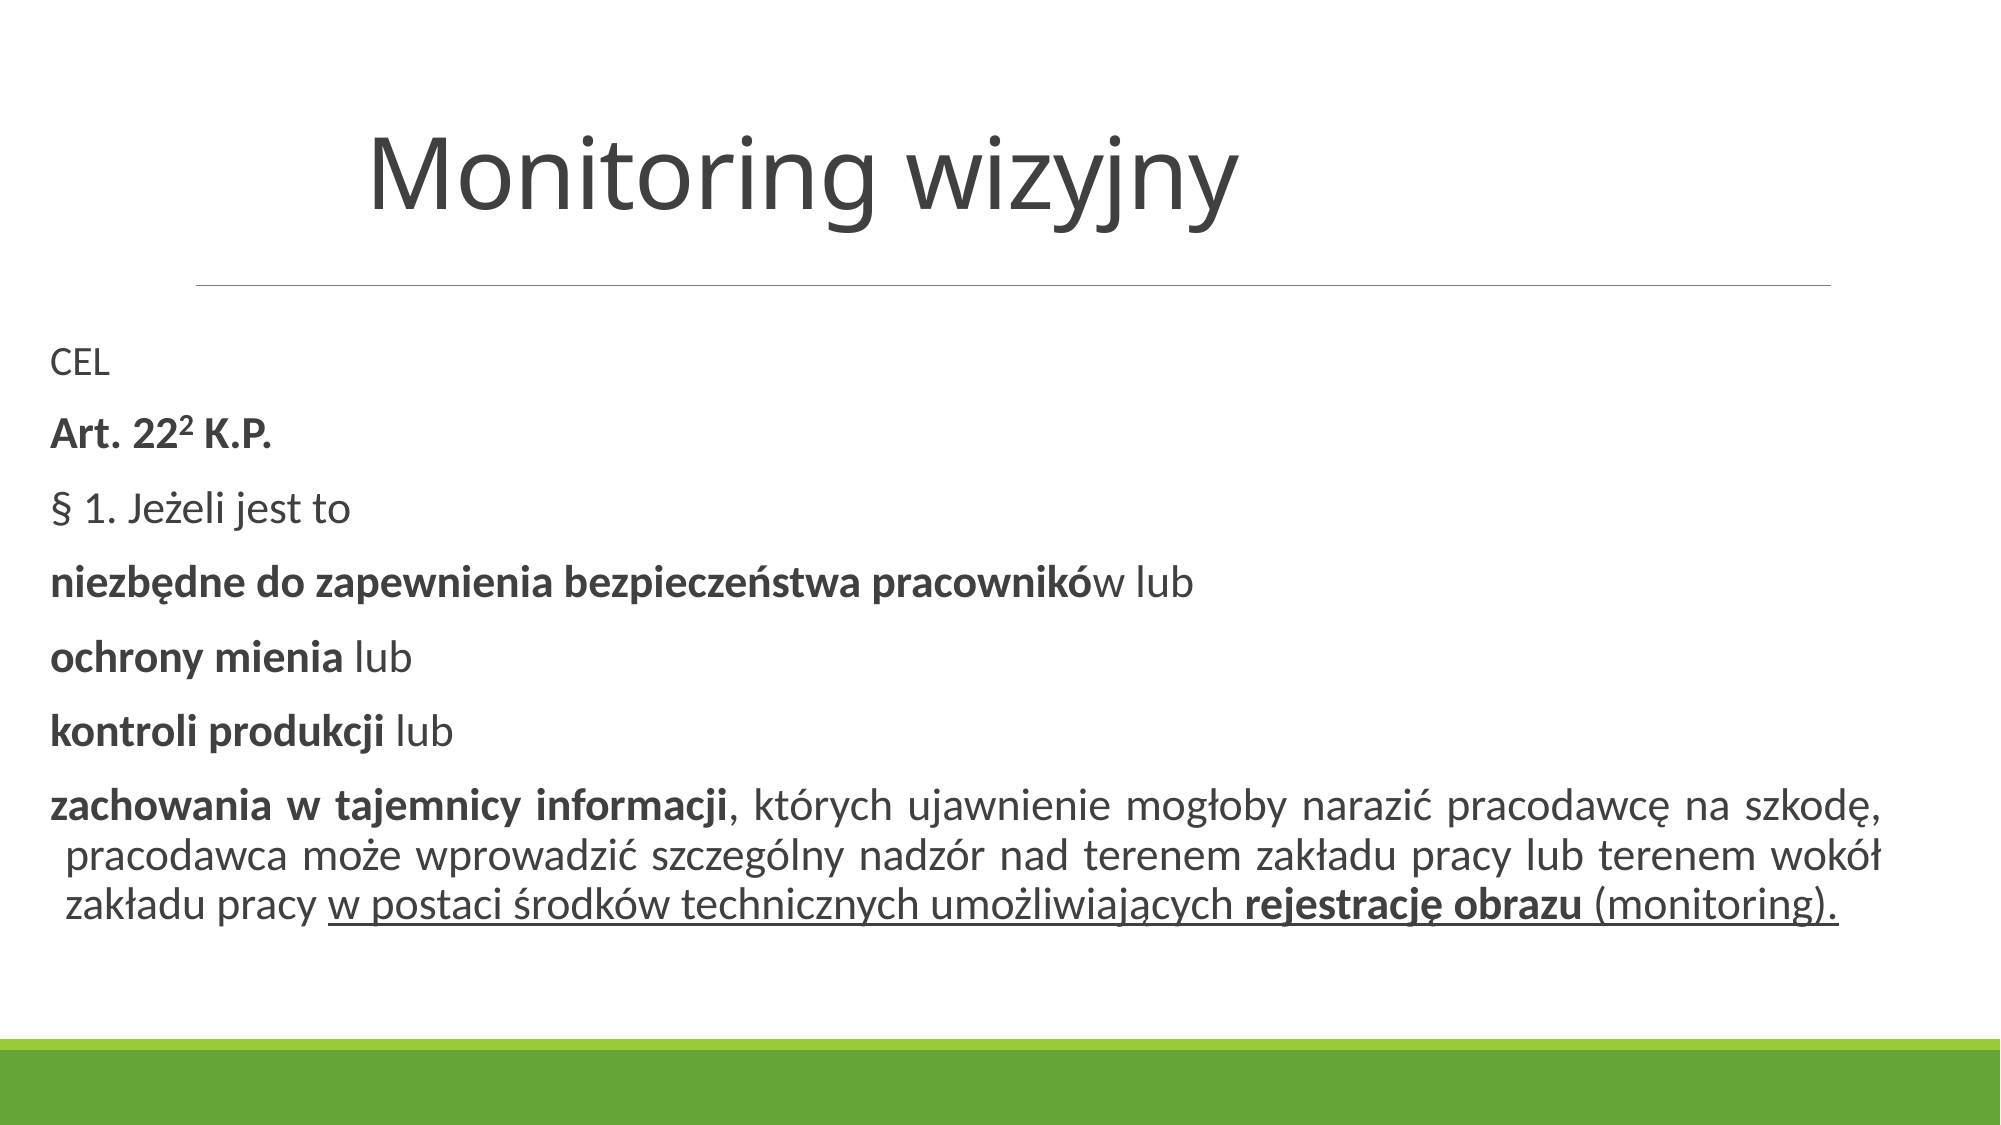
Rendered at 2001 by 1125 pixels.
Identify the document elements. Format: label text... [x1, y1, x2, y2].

title Monitoring wizyjny [350, 35, 1688, 238]
list CEL Art. 222 K.P. § 1. Jeżeli jest to niezbędne do zapewnienia bezpieczeństwa pracowników lub ochrony mienia lub kontroli produkcji lub zachowania w tajemnicy informacji, których ujawnienie mogłoby narazić pracodawcę na szkodę, pracodawca może wprowadzić szczególny nadzór nad terenem zakładu pracy lub terenem wokół zakładu pracy w postaci środków technicznych umożliwiających rejestrację obrazu (monitoring). [34, 331, 1970, 1090]
